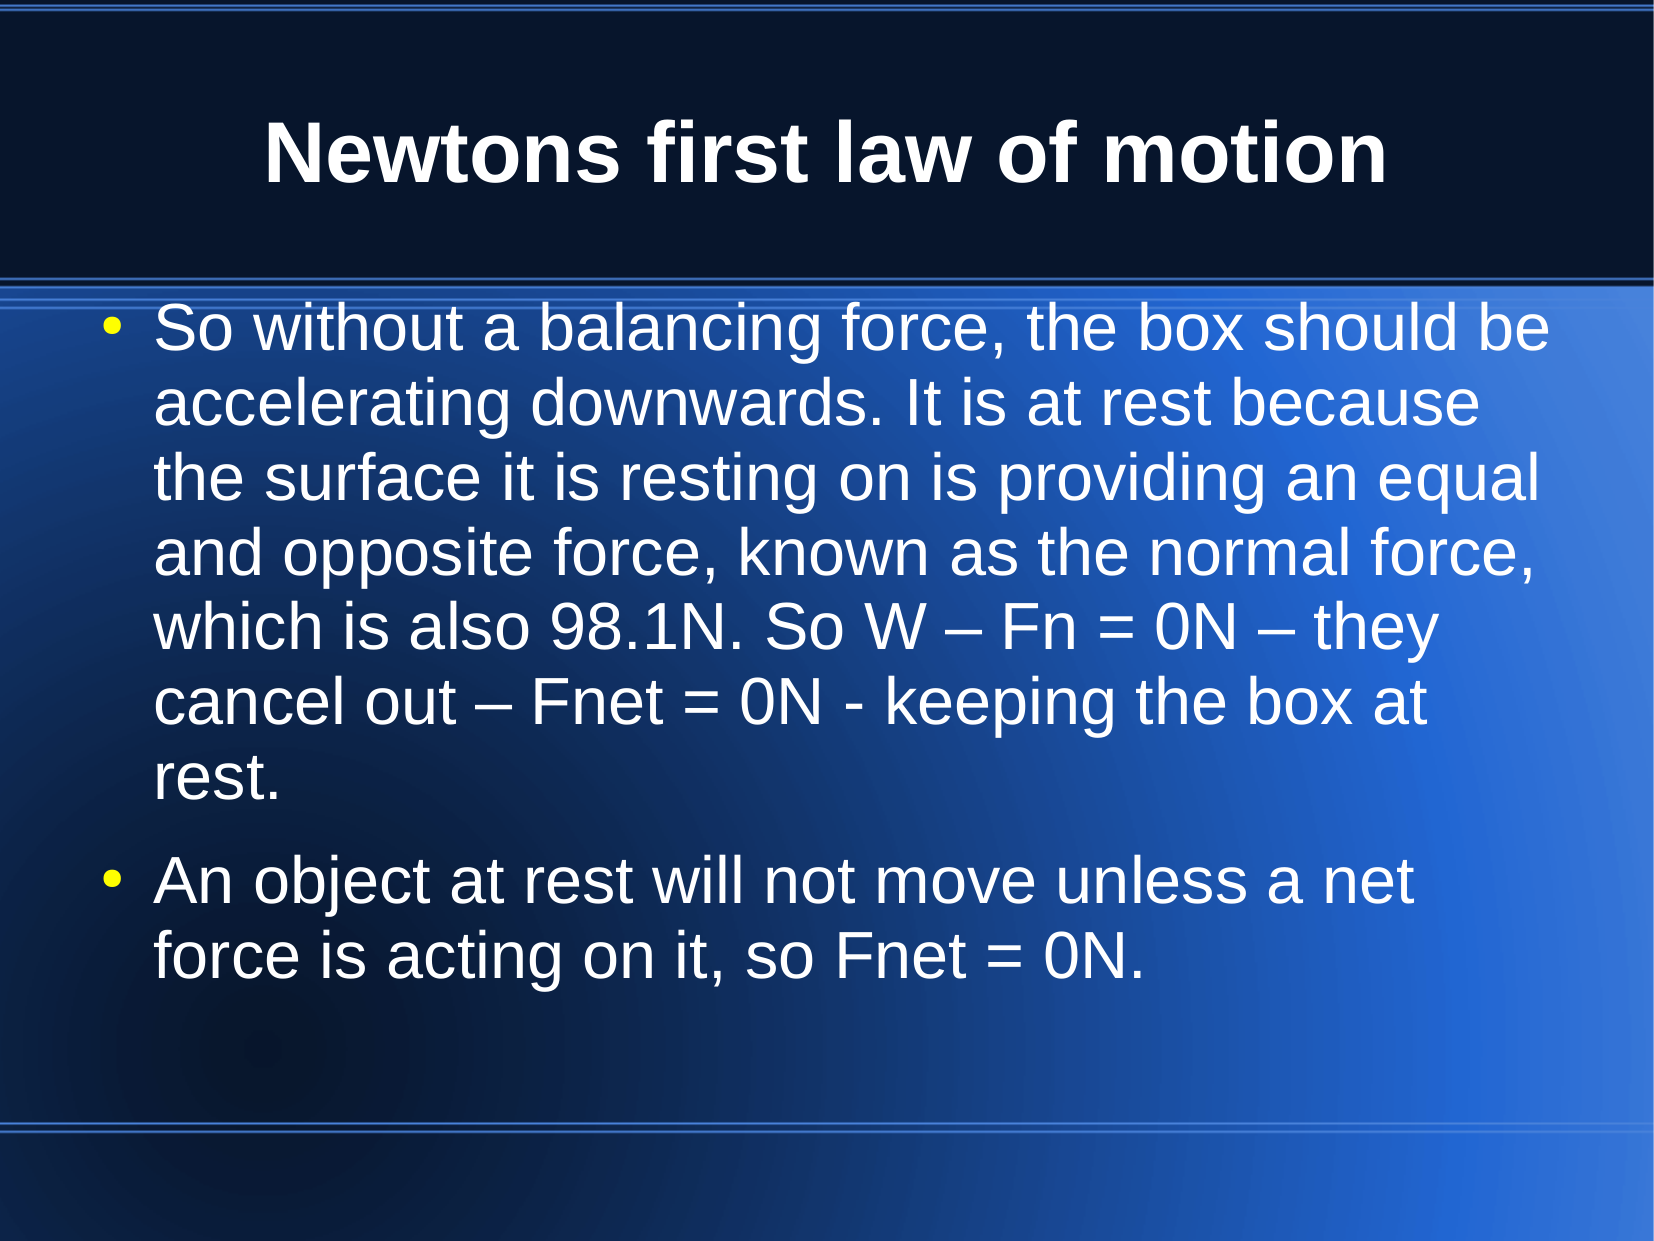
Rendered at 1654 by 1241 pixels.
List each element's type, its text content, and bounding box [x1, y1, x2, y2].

list So without a balancing force, the box should be accelerating downwards. It is at rest because the surface it is resting on is providing an equal and opposite force, known as the normal force, which is also 98.1N. So W – Fn = 0N – they cancel out – Fnet = 0N - keeping the box at rest. An object at rest will not move unless a net force is acting on it, so Fnet = 0N. [82, 290, 1571, 1109]
picture [0, 0, 1654, 1241]
title Newtons first law of motion [82, 49, 1571, 257]
